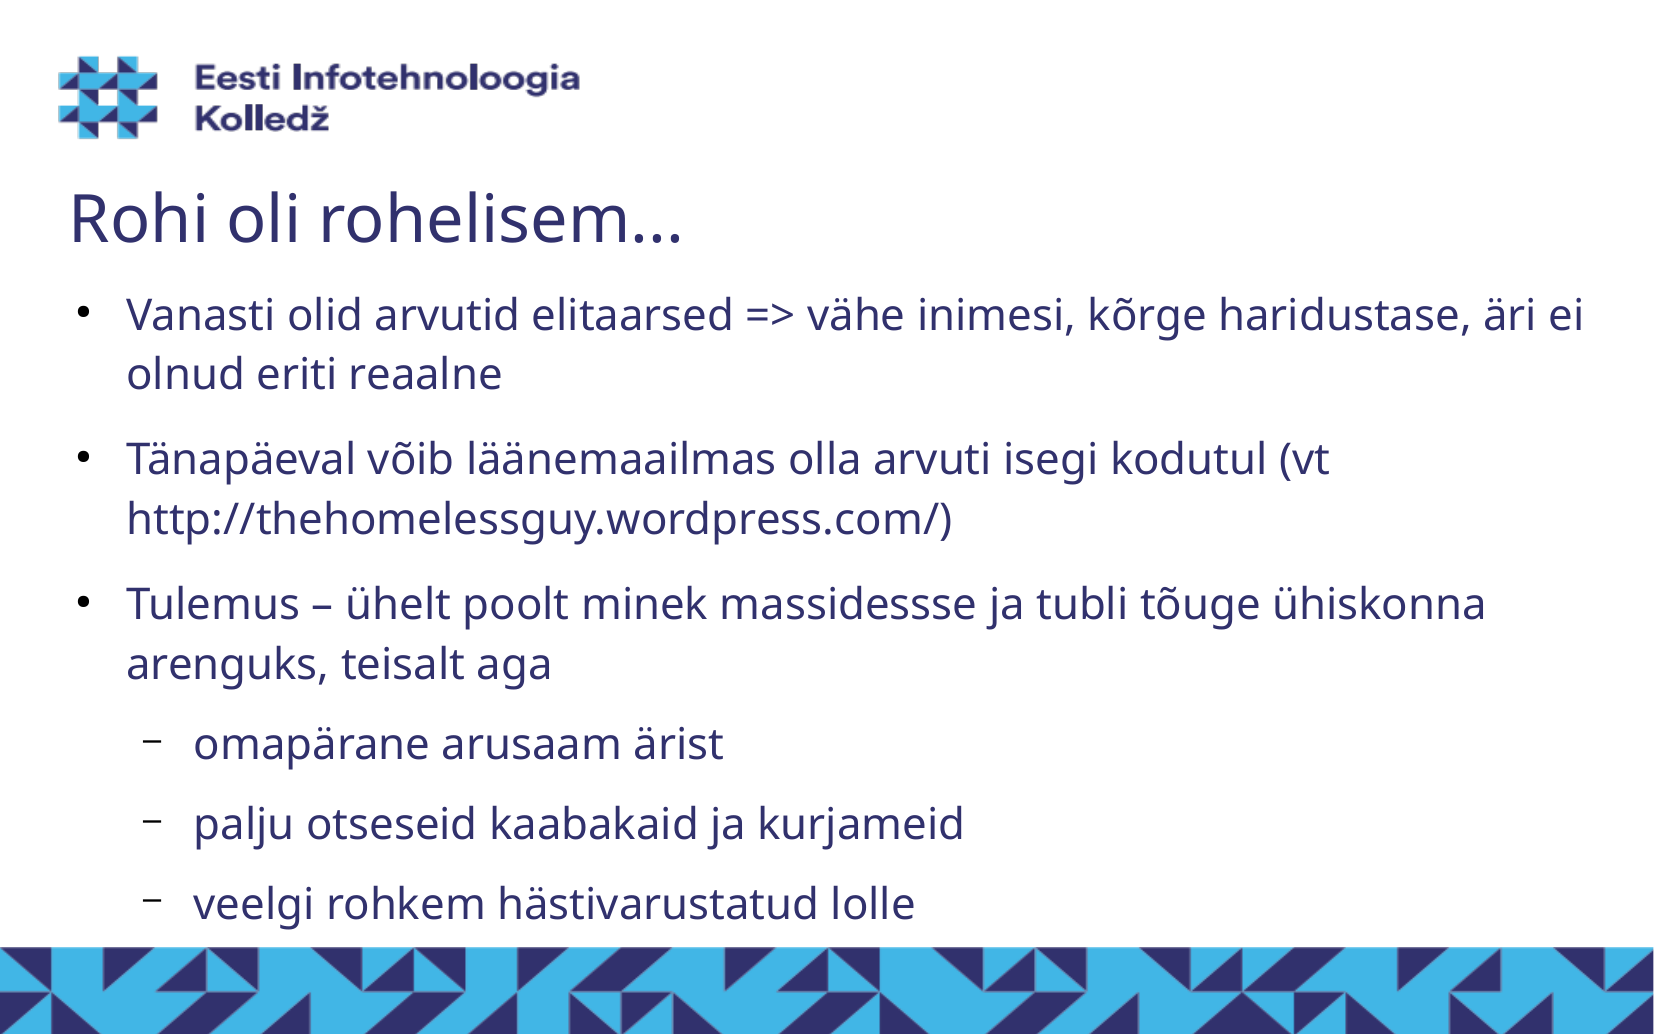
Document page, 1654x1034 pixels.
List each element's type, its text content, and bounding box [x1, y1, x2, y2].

title Rohi oli rohelisem... [68, 147, 1536, 283]
list Vanasti olid arvutid elitaarsed => vähe inimesi, kõrge haridustase, äri ei olnud eriti reaalne Tänapäeval võib läänemaailmas olla arvuti isegi kodutul (vt http://thehomelessguy.wordpress.com/) Tulemus – ühelt poolt minek massidessse ja tubli tõuge ühiskonna arenguks, teisalt aga omapärane arusaam ärist palju otseseid kaabakaid ja kurjameid veelgi rohkem hästivarustatud lolle [59, 283, 1595, 936]
